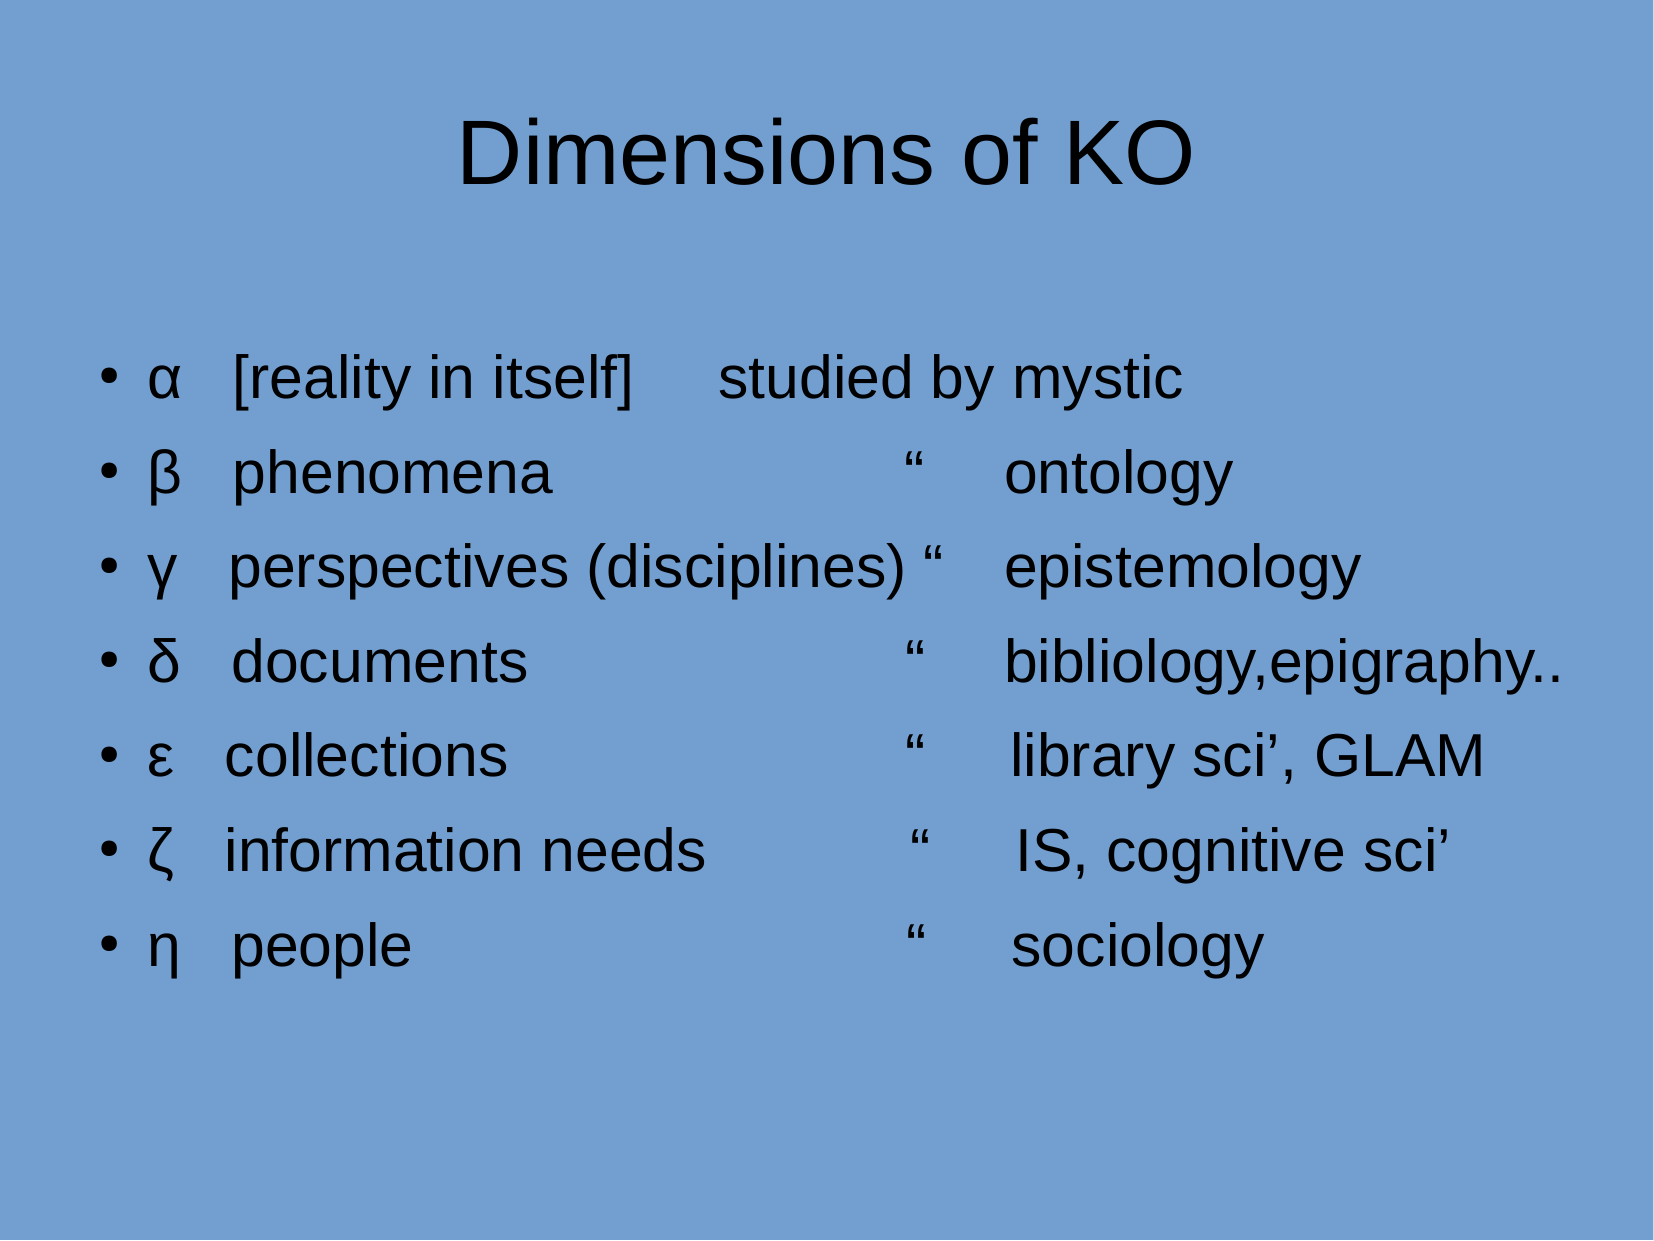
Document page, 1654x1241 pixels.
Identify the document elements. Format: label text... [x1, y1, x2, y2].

title Dimensions of KO [82, 49, 1571, 257]
list α [reality in itself] studied by mystic β phenomena “ ontology γ perspectives (disciplines) “ epistemology δ documents “ bibliology,epigraphy.. ε collections “ library sci’, GLAM ζ information needs “ IS, cognitive sci’ η people “ sociology [82, 343, 1571, 1063]
